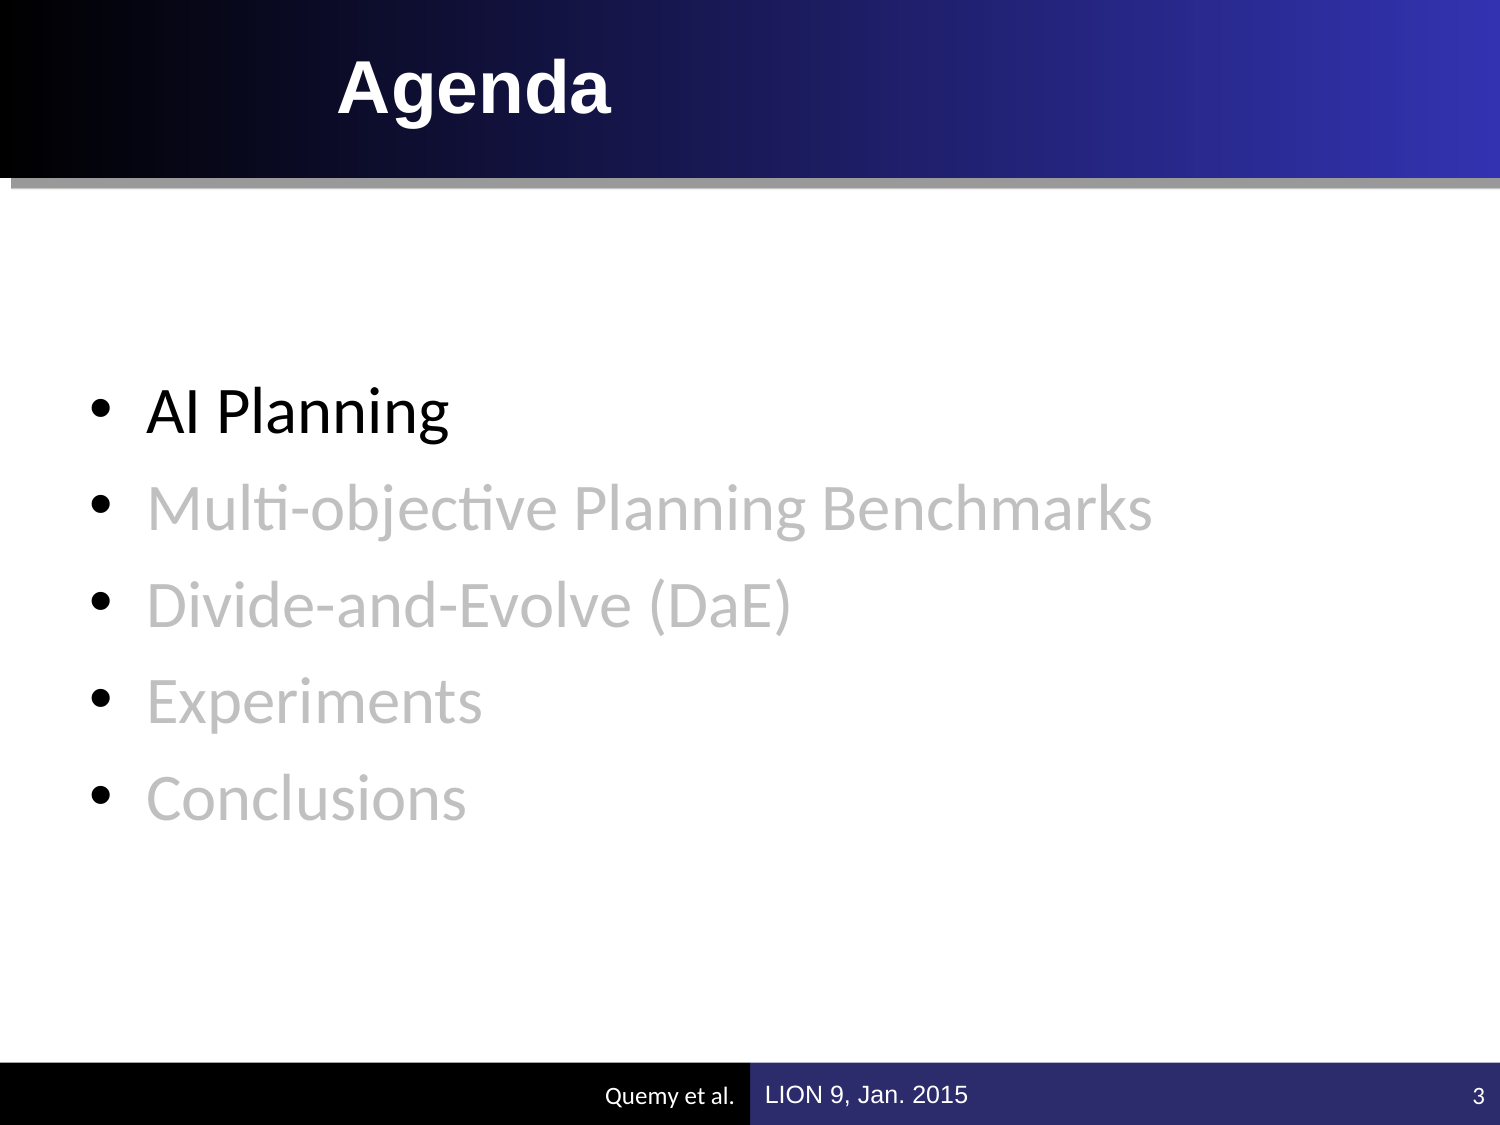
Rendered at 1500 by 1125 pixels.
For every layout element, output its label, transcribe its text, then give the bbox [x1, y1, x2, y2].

text_box Agenda [322, 31, 1214, 137]
list AI Planning Multi-objective Planning Benchmarks Divide-and-Evolve (DaE) Experiments Conclusions [75, 262, 1426, 916]
